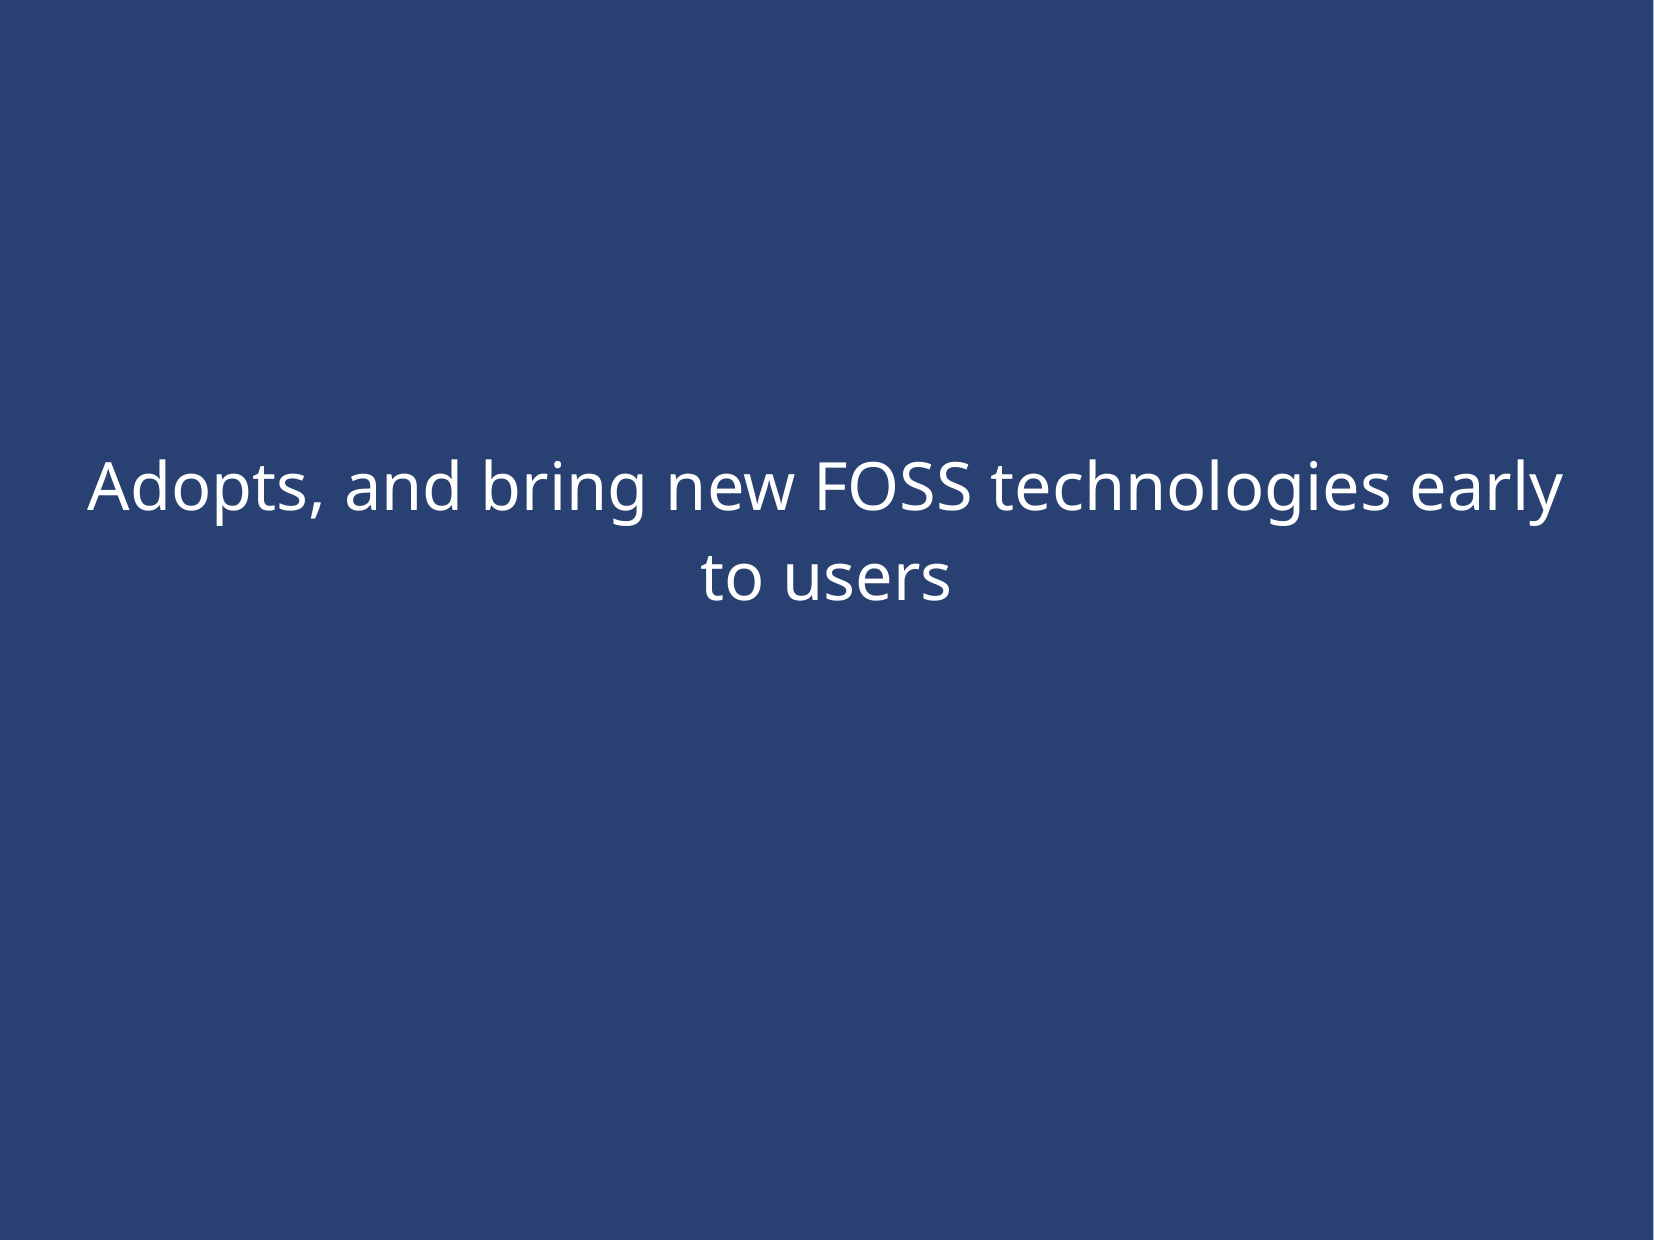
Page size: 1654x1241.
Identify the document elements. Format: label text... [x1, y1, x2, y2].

subtitle Adopts, and bring new FOSS technologies early to users [82, 49, 1571, 1109]
